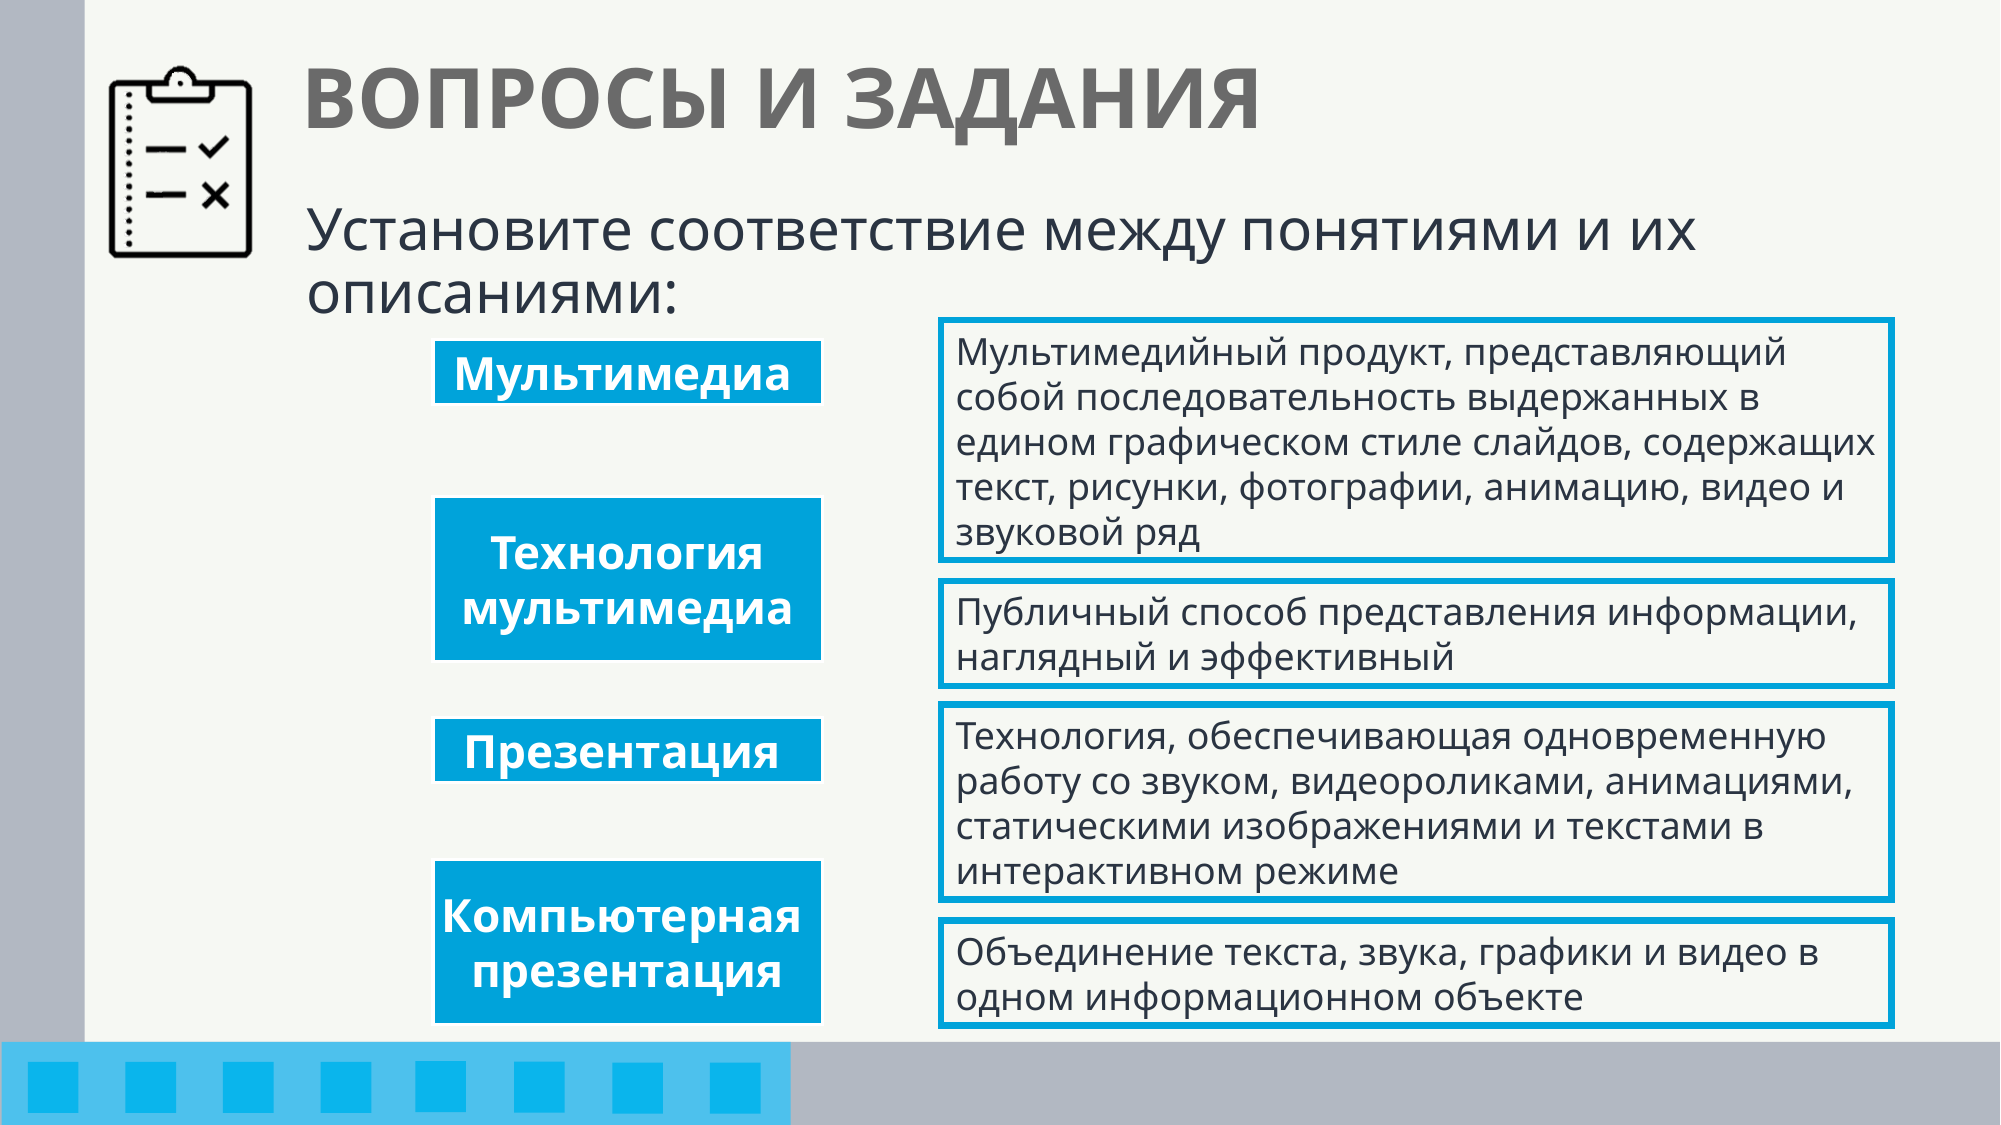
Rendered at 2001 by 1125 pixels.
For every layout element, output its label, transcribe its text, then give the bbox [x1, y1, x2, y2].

text_box Объединение текста, звука, графики и видео в одном информационном объекте [940, 920, 1892, 1026]
title ВОПРОСЫ И ЗАДАНИЯ [285, 0, 1892, 210]
text_box Технология, обеспечивающая одновременную работу со звуком, видеороликами, анимациями, статическими изображениями и текстами в интерактивном режиме [940, 704, 1892, 900]
text_box Технология мультимедиа [433, 496, 823, 662]
text_box Компьютерная презентация [433, 859, 823, 1025]
text_box Мультимедийный продукт, представляющий собой последовательность выдержанных в едином графическом стиле слайдов, содержащих текст, рисунки, фотографии, анимацию, видео и звуковой ряд [940, 320, 1892, 561]
text_box Презентация [433, 717, 823, 783]
text_box Мультимедиа [433, 339, 823, 405]
text_box Публичный способ представления информации, наглядный и эффективный [940, 580, 1892, 686]
picture [85, 54, 286, 286]
list Установите соответствие между понятиями и их описаниями: [291, 192, 1897, 411]
